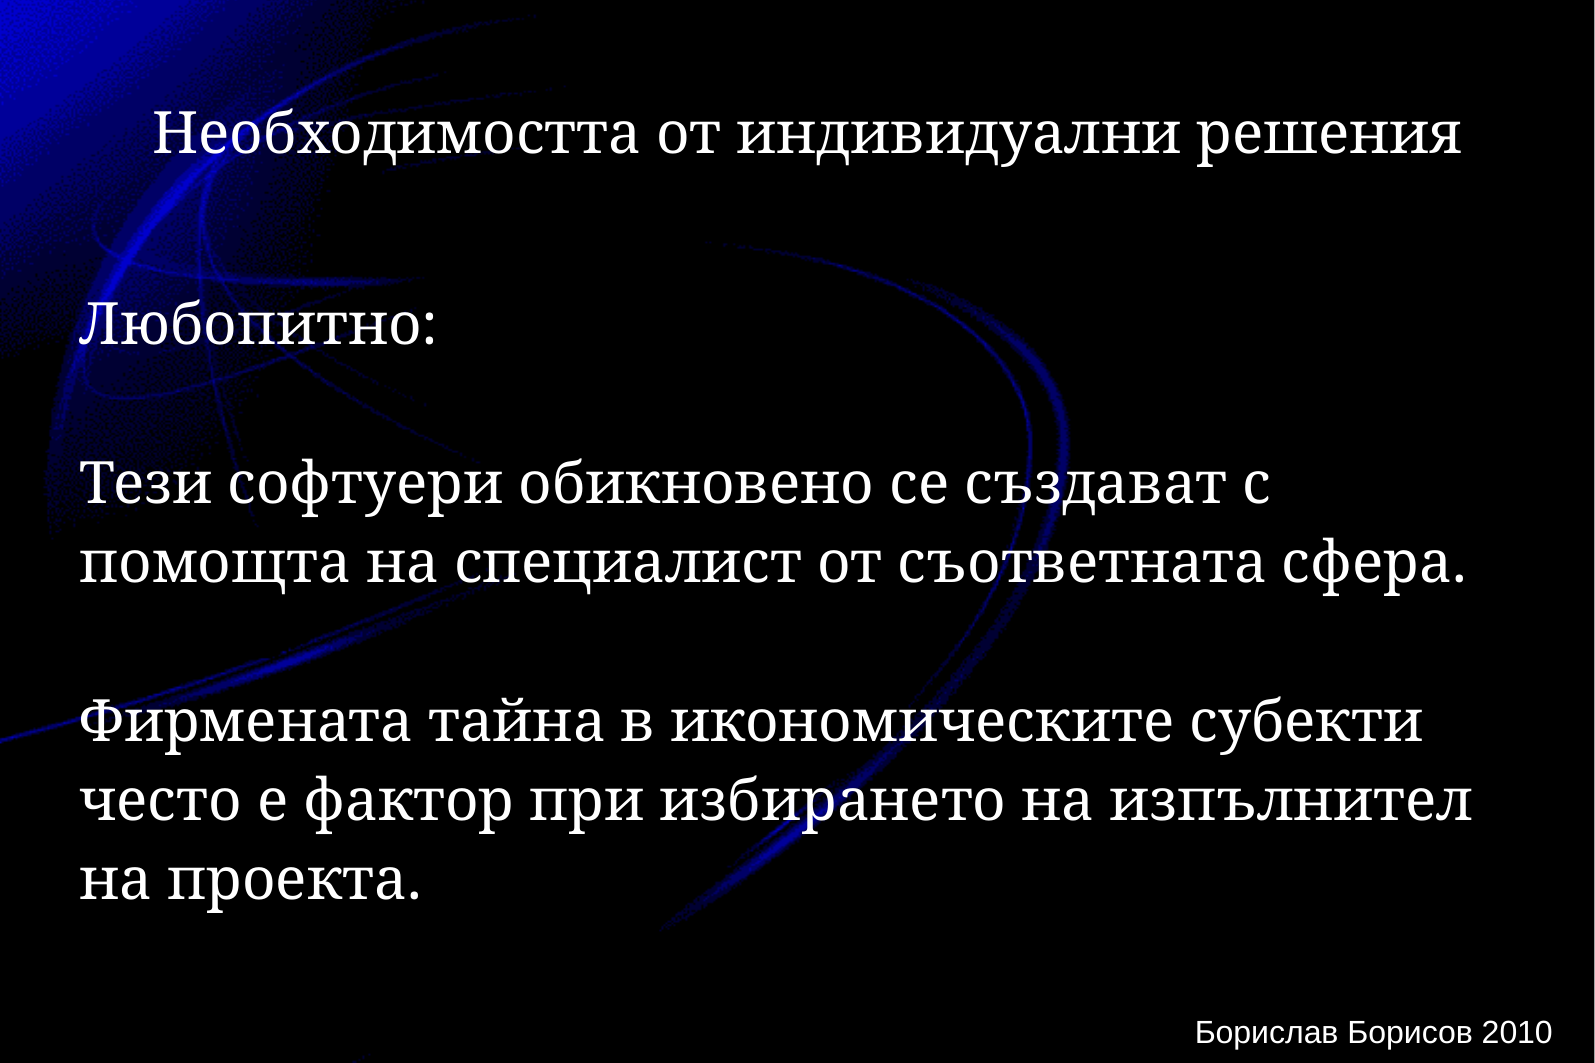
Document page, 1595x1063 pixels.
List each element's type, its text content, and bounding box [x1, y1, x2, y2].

subtitle Любопитно: Тези софтуери обикновено се създават с помощта на специалист от съответната сфера. Фирмената тайна в икономическите субекти често е фактор при избирането на изпълнител на проекта. [79, 256, 1515, 943]
picture [0, 0, 1595, 1063]
title Необходимостта от индивидуални решения [79, 42, 1515, 220]
text_box Борислав Борисов 2010 [1179, 1007, 1595, 1063]
